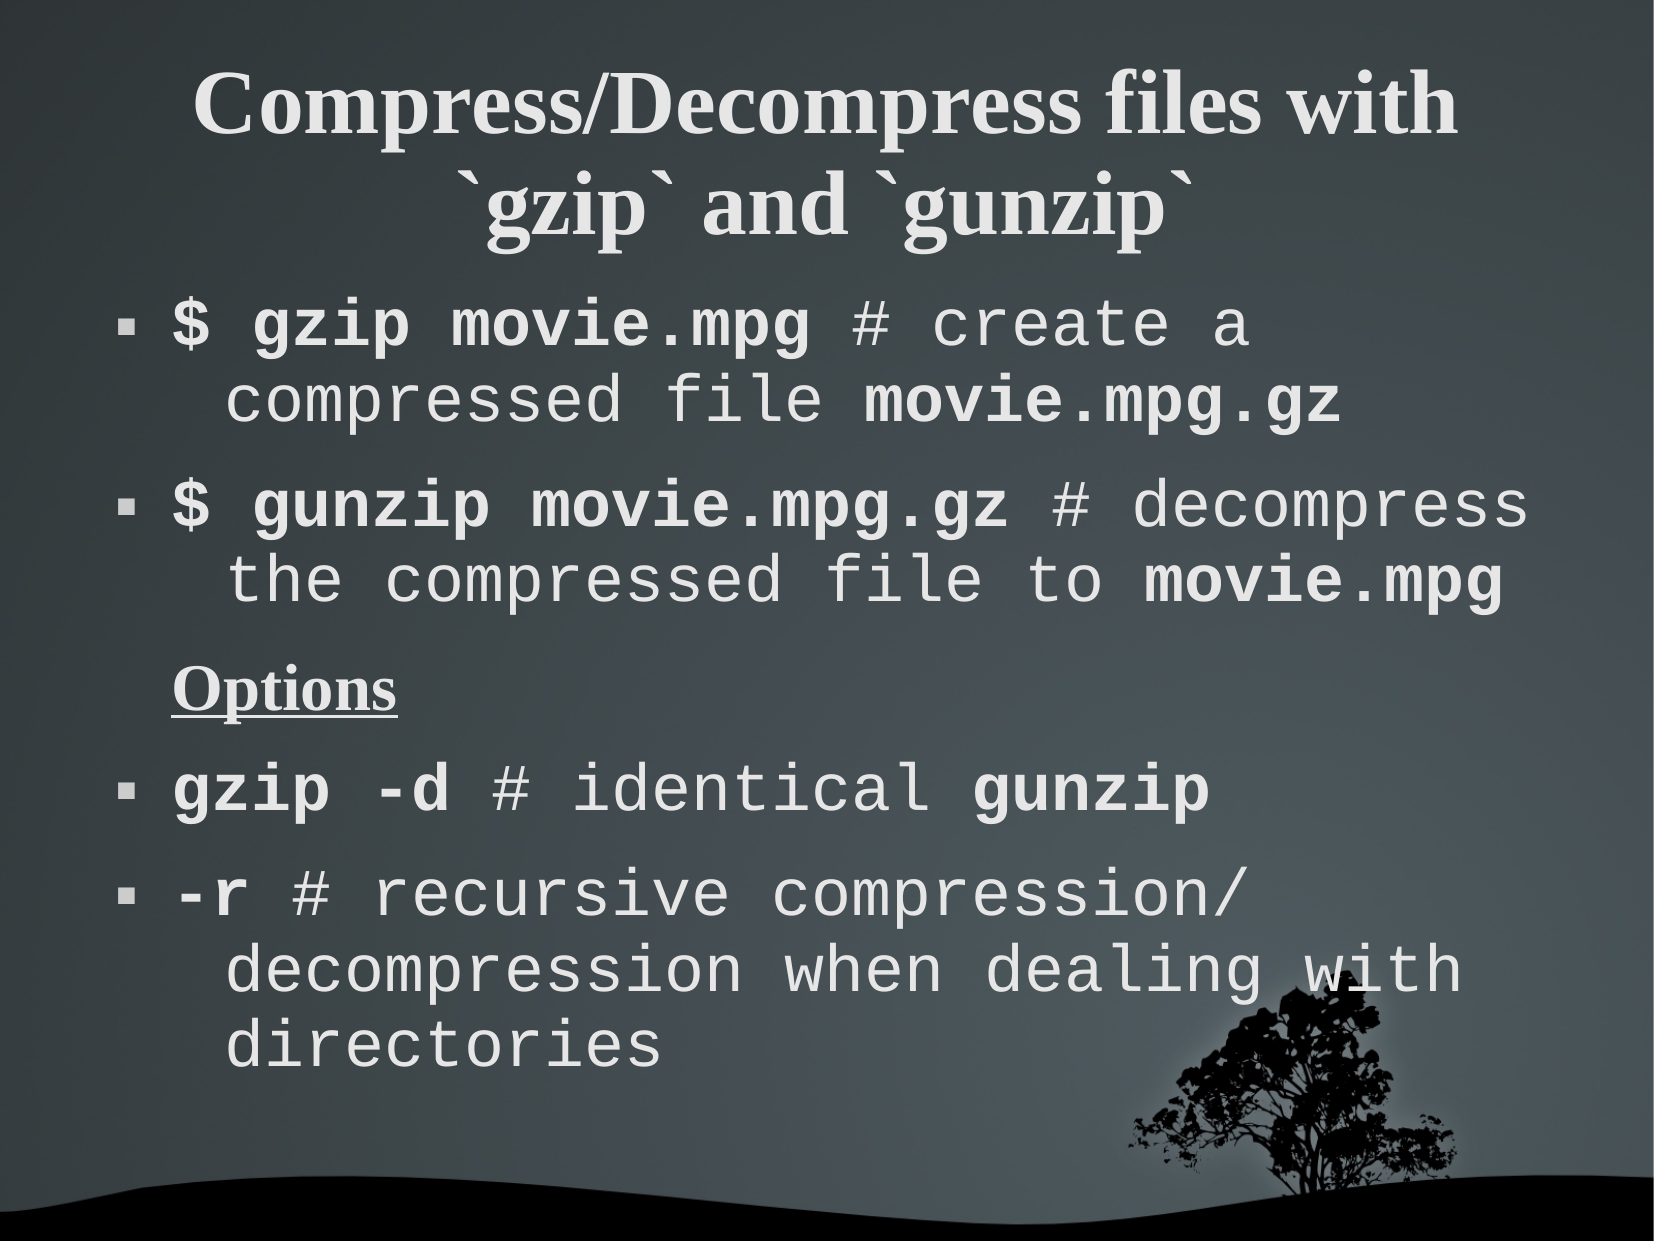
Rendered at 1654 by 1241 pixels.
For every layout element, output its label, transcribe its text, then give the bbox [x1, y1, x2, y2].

picture [0, 0, 1654, 1241]
title Compress/Decompress files with `gzip` and `gunzip` [82, 33, 1571, 273]
list $ gzip movie.mpg # create a compressed file movie.mpg.gz $ gunzip movie.mpg.gz # decompress the compressed file to movie.mpg Options gzip -d # identical gunzip -r # recursive compression/ decompression when dealing with directories [82, 290, 1571, 1109]
